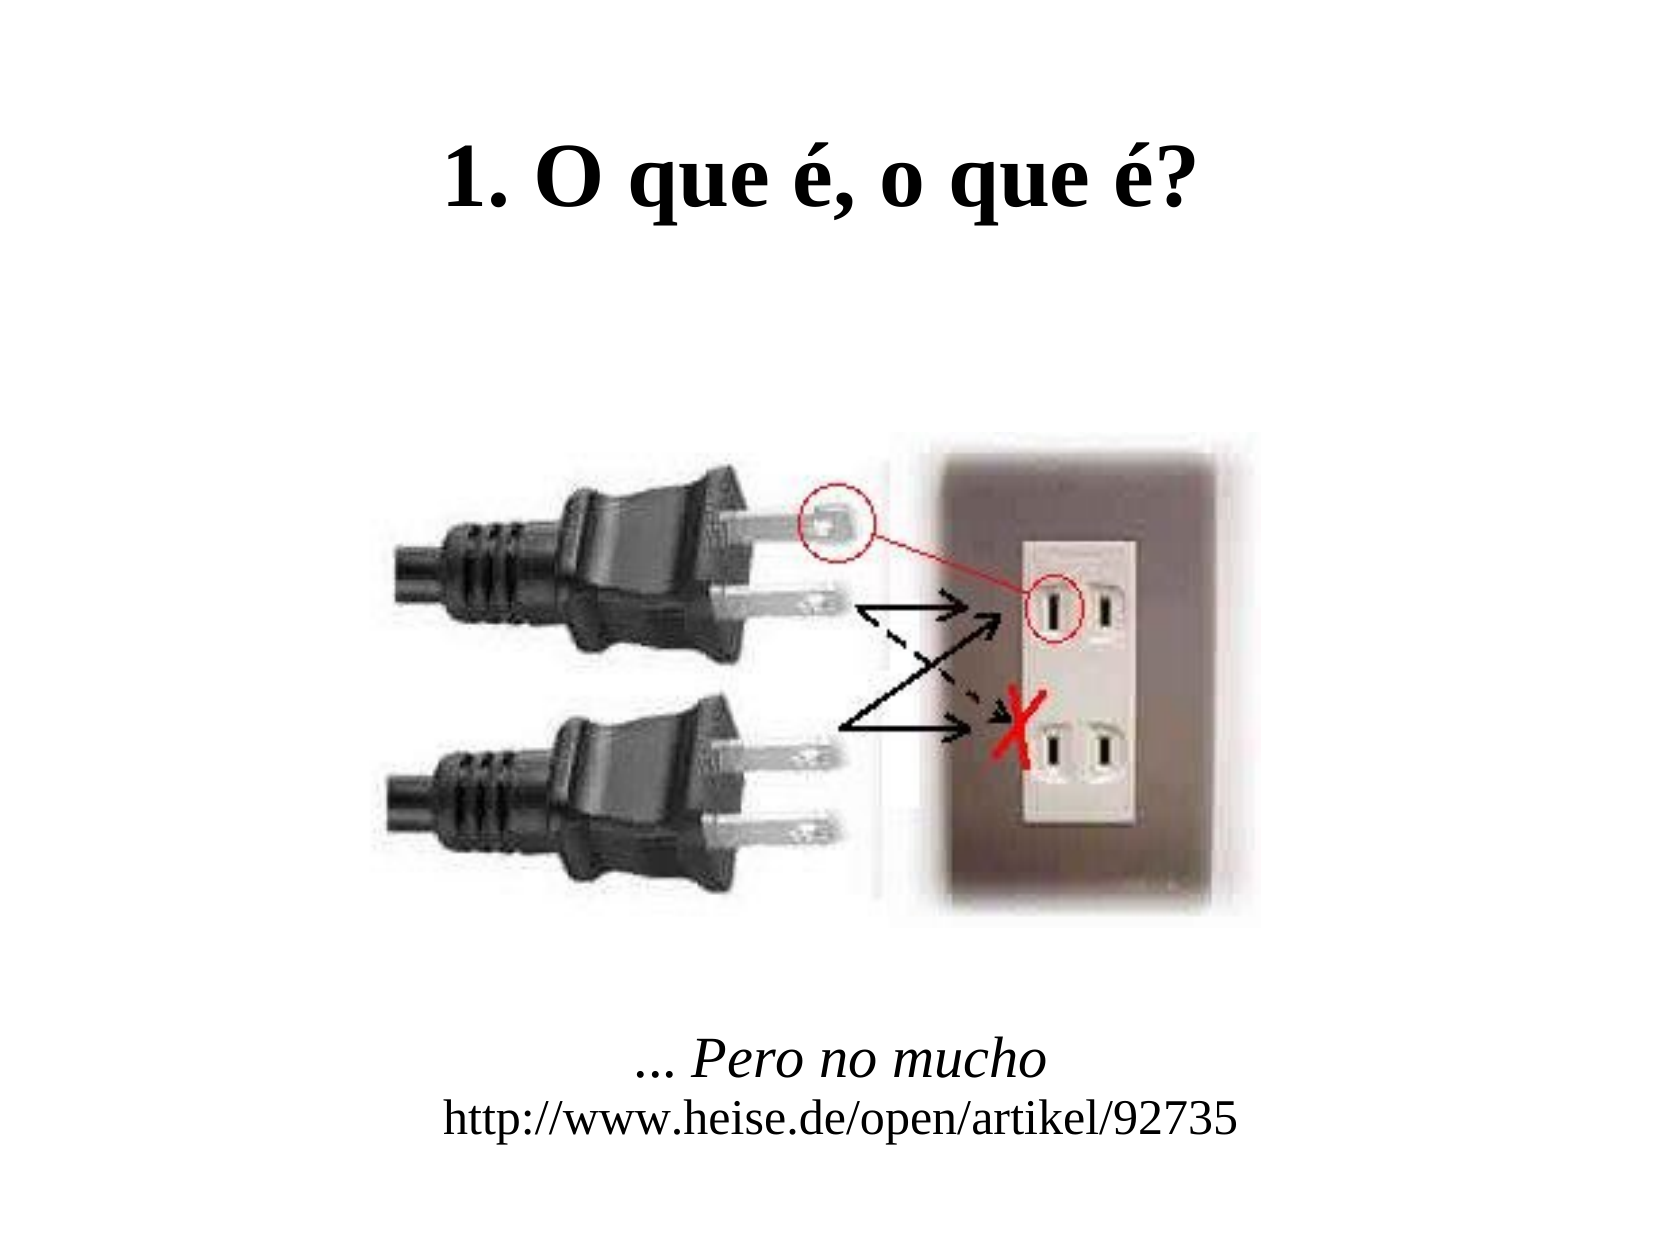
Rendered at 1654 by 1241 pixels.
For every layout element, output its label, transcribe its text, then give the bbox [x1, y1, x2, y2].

picture [350, 432, 1261, 928]
title 1. O que é, o que é? [100, 81, 1543, 269]
text_box ... Pero no mucho http://www.heise.de/open/artikel/92735 [443, 1025, 1319, 1146]
